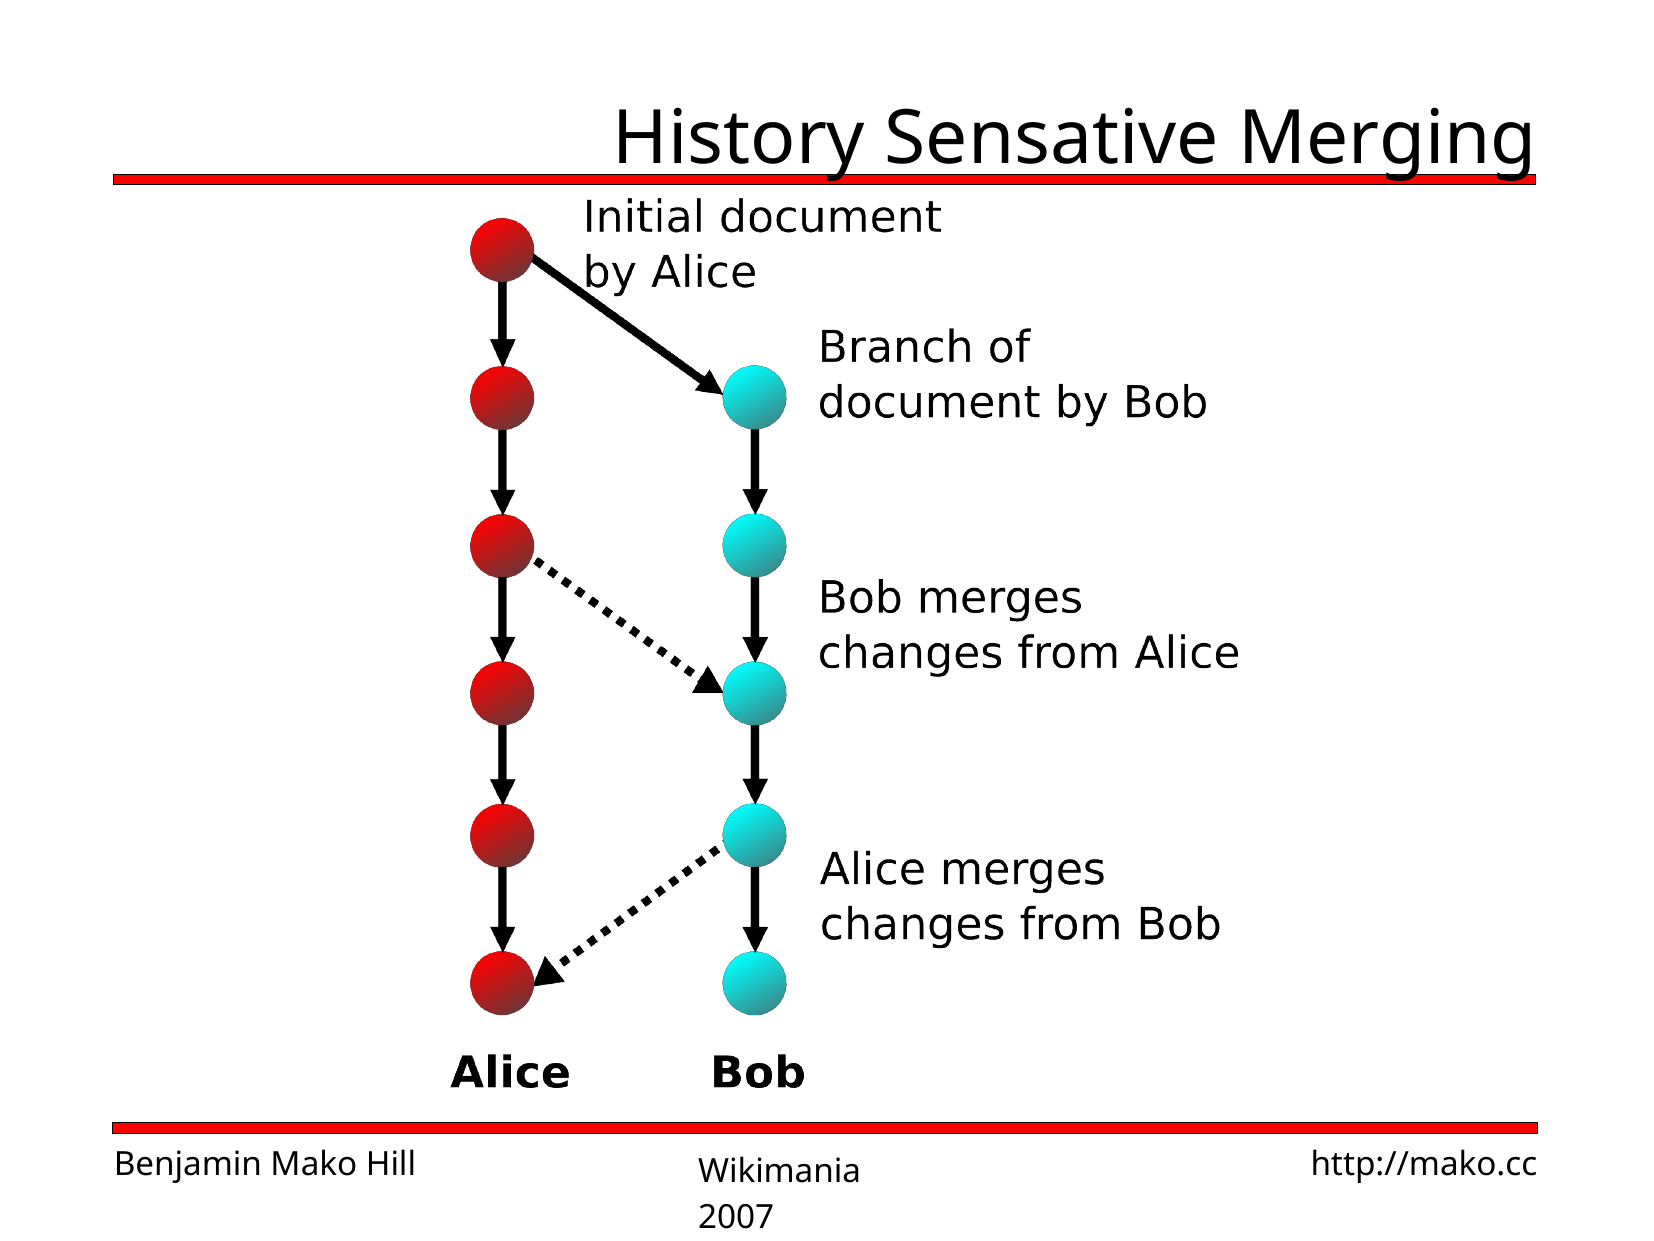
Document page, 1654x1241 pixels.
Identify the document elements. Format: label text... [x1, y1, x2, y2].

title History Sensative Merging [125, 70, 1538, 198]
picture [450, 198, 1238, 1088]
